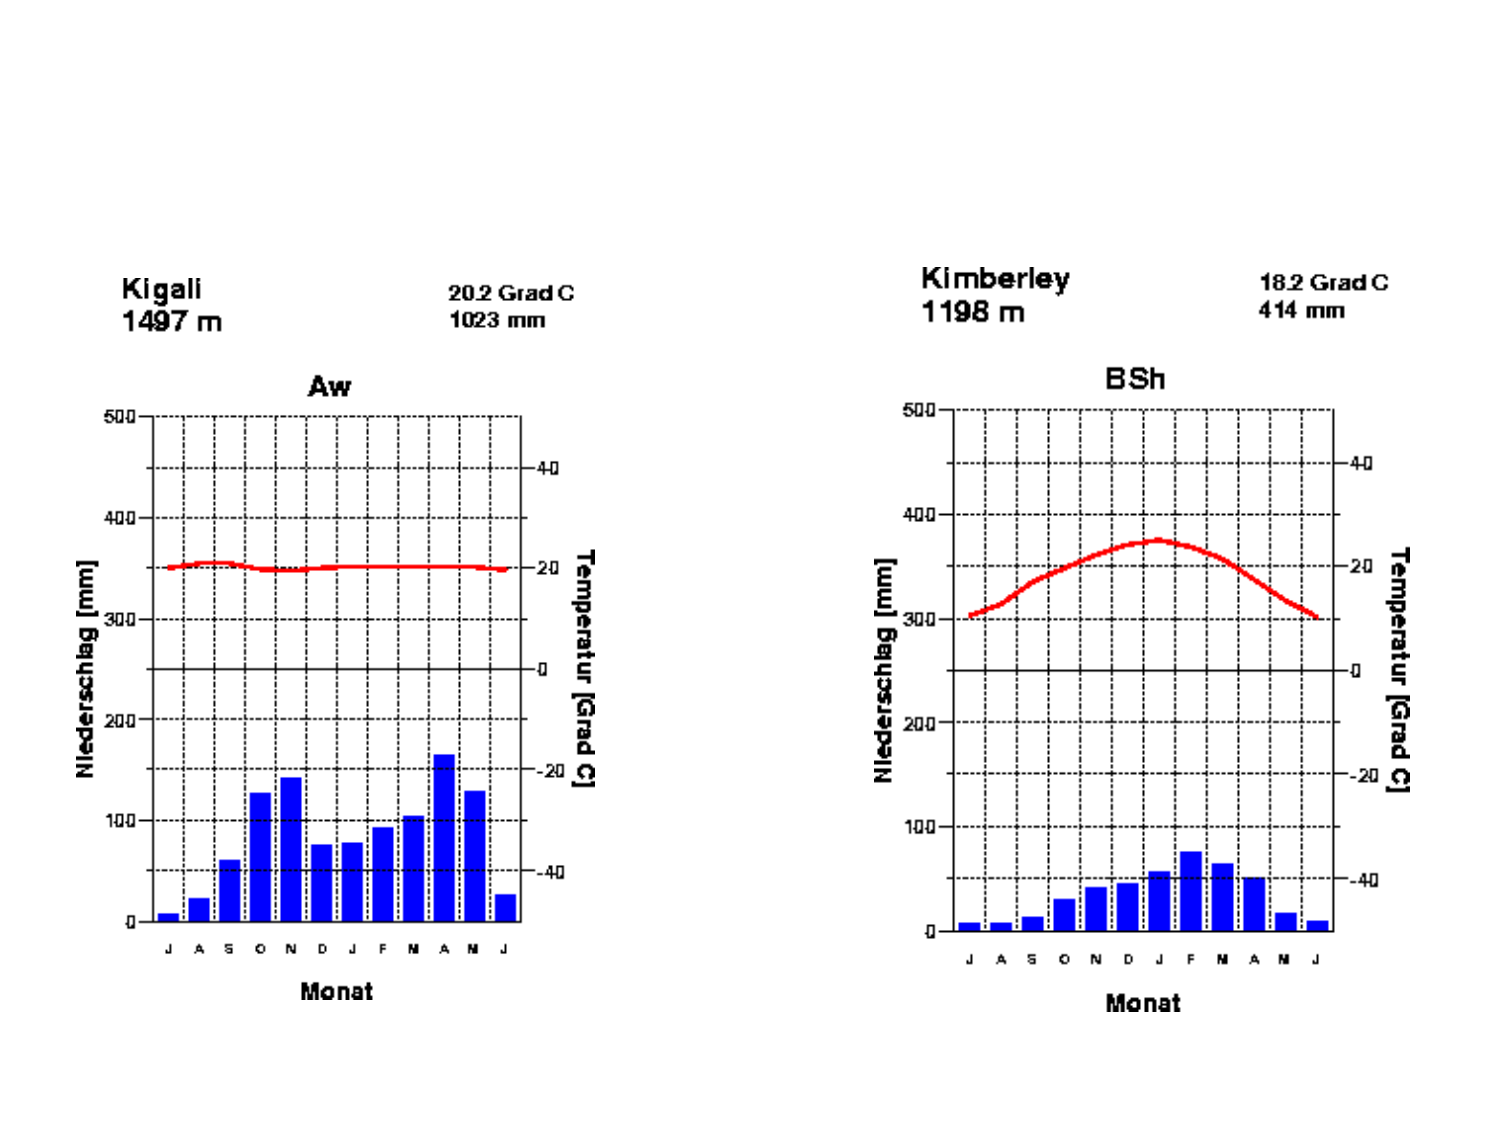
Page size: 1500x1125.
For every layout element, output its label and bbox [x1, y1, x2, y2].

picture [76, 278, 595, 1000]
picture [874, 267, 1410, 1012]
